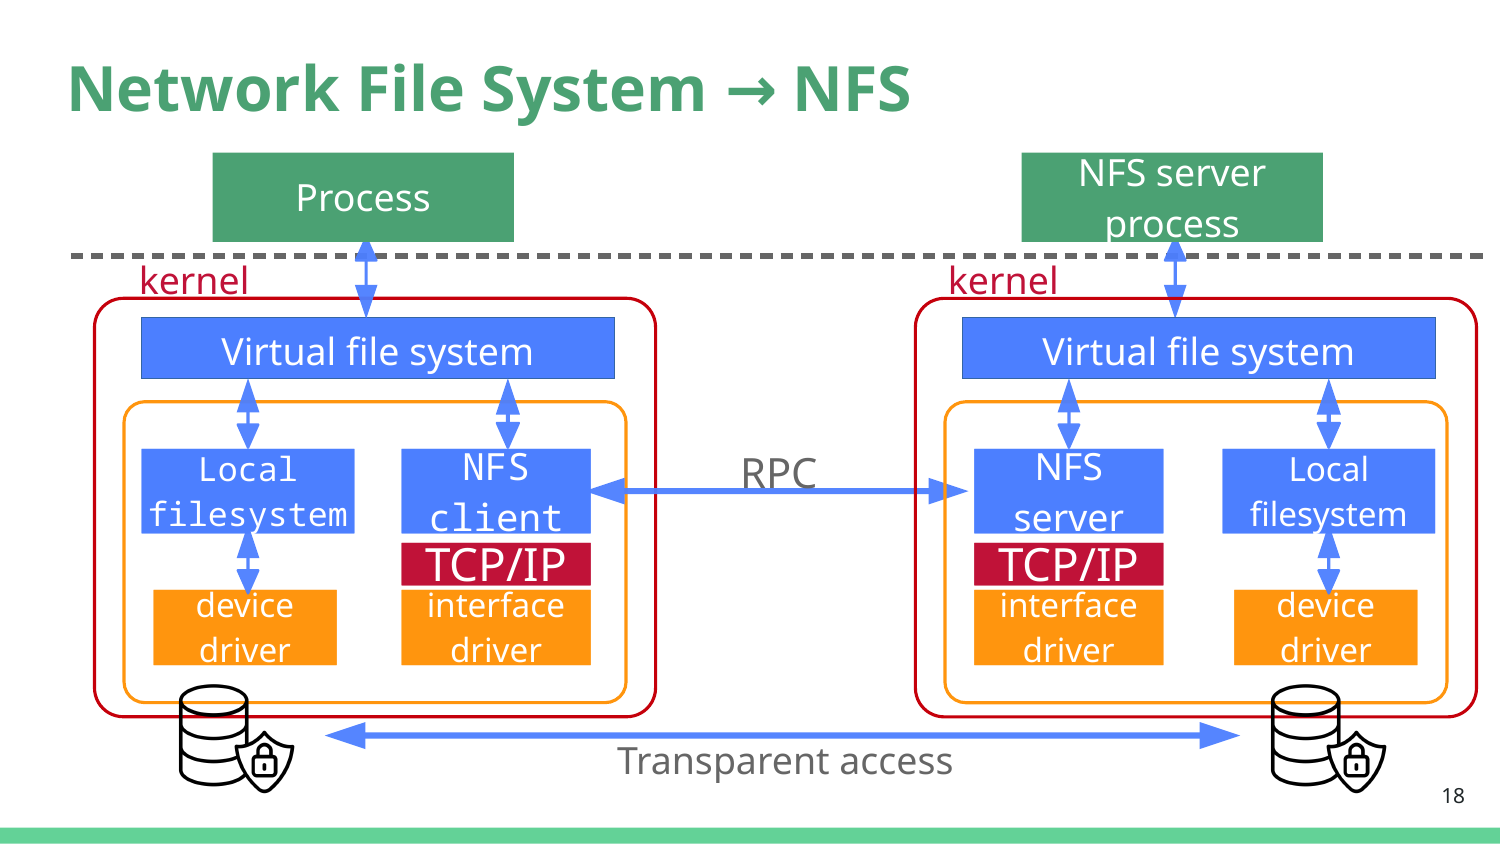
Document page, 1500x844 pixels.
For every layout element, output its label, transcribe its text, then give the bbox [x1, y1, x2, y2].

text_box NFS server [974, 448, 1164, 534]
text_box device driver [153, 589, 337, 666]
text_box NFS server process [1021, 152, 1323, 242]
text_box interface driver [401, 589, 591, 666]
text_box kernel [124, 300, 289, 311]
text_box Local filesystem [1222, 448, 1436, 534]
picture [177, 679, 296, 798]
text_box RPC [725, 436, 838, 506]
text_box kernel [124, 247, 289, 296]
text_box Local filesystem [141, 448, 355, 534]
text_box Transparent access [602, 726, 987, 815]
title Network File System → NFS [51, 23, 1449, 117]
text_box kernel [933, 247, 1098, 298]
text_box TCP/IP [974, 542, 1164, 586]
text_box TCP/IP [401, 542, 591, 586]
slide_number <numéro> [1389, 764, 1480, 830]
text_box Virtual file system [141, 317, 615, 379]
text_box Process [212, 152, 514, 242]
text_box Virtual file system [962, 317, 1436, 379]
text_box kernel [933, 300, 1098, 311]
picture [1269, 679, 1388, 798]
text_box NFS client [401, 448, 591, 534]
text_box interface driver [974, 589, 1164, 666]
text_box device driver [1234, 589, 1418, 666]
